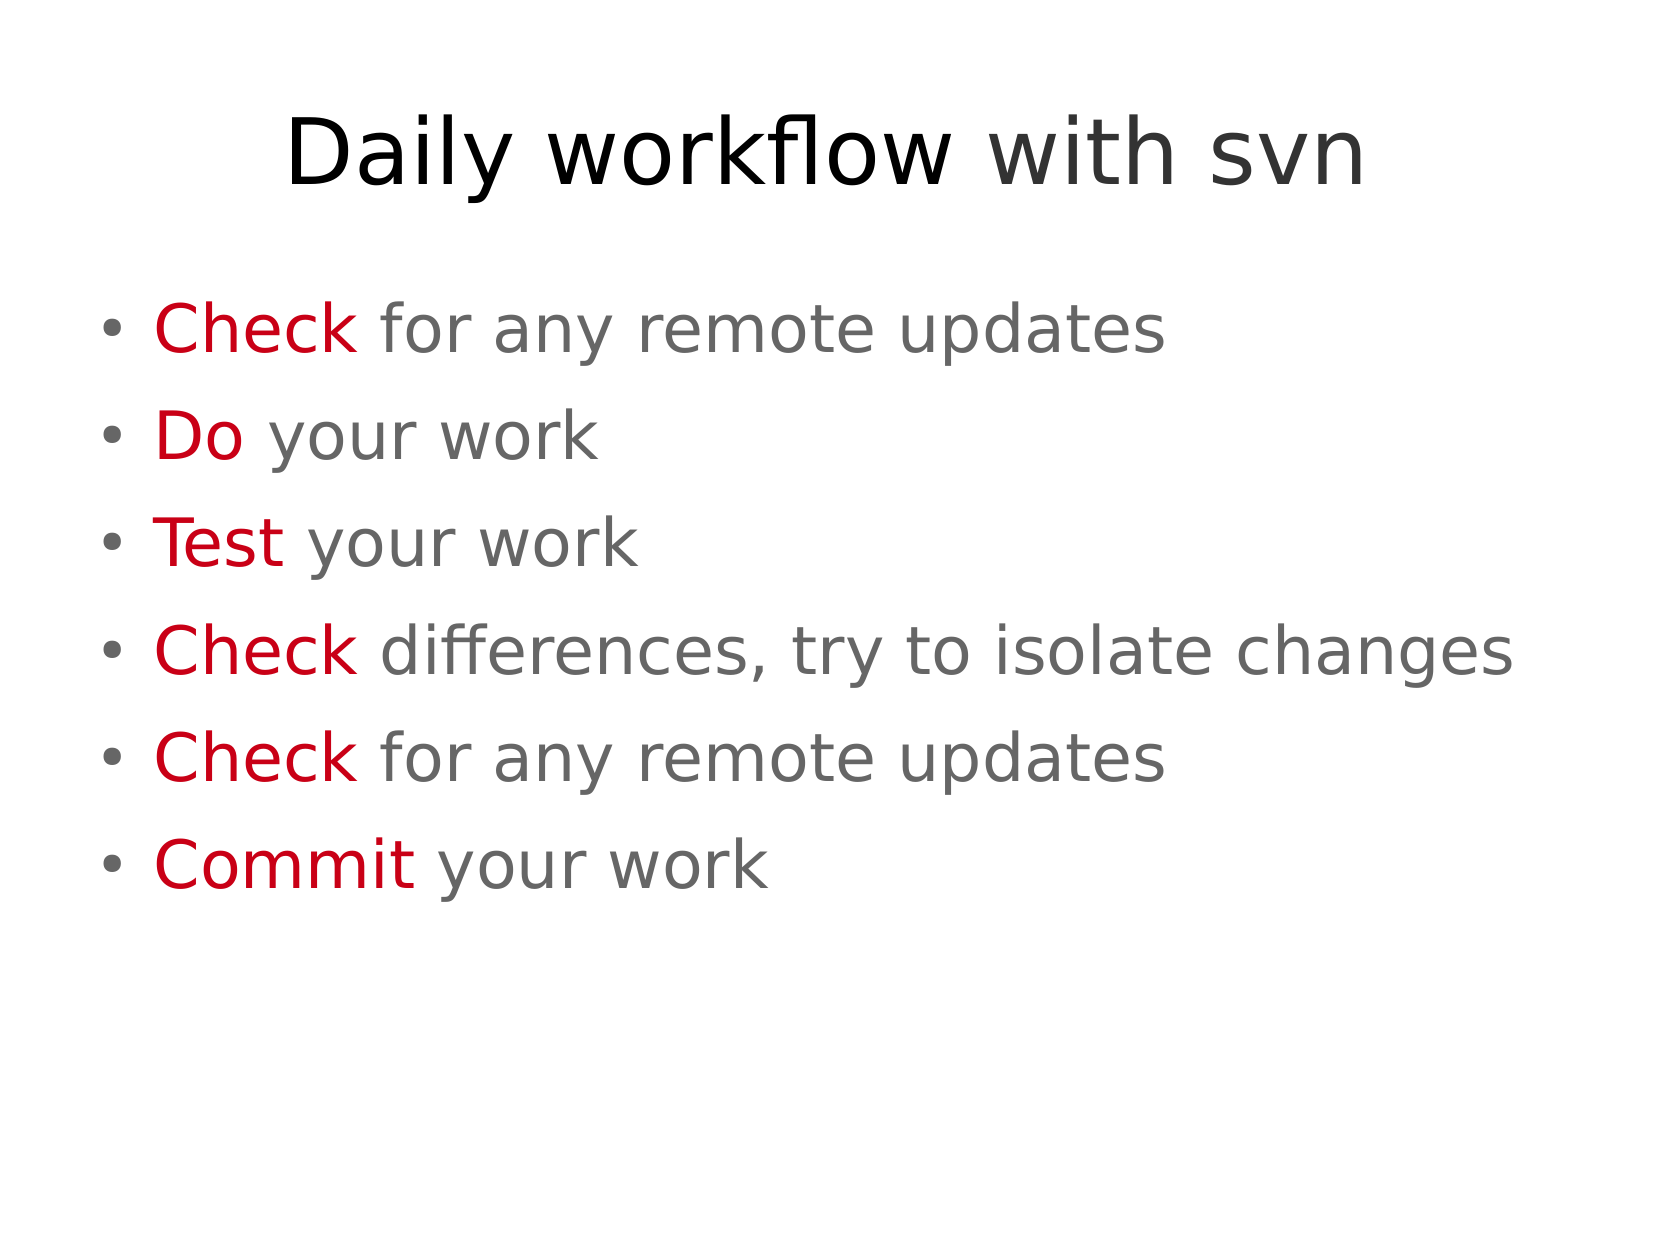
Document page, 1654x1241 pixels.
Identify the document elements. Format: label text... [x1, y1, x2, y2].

list Check for any remote updates Do your work Test your work Check differences, try to isolate changes Check for any remote updates Commit your work [82, 290, 1571, 1109]
title Daily workflow with svn [82, 49, 1571, 257]
